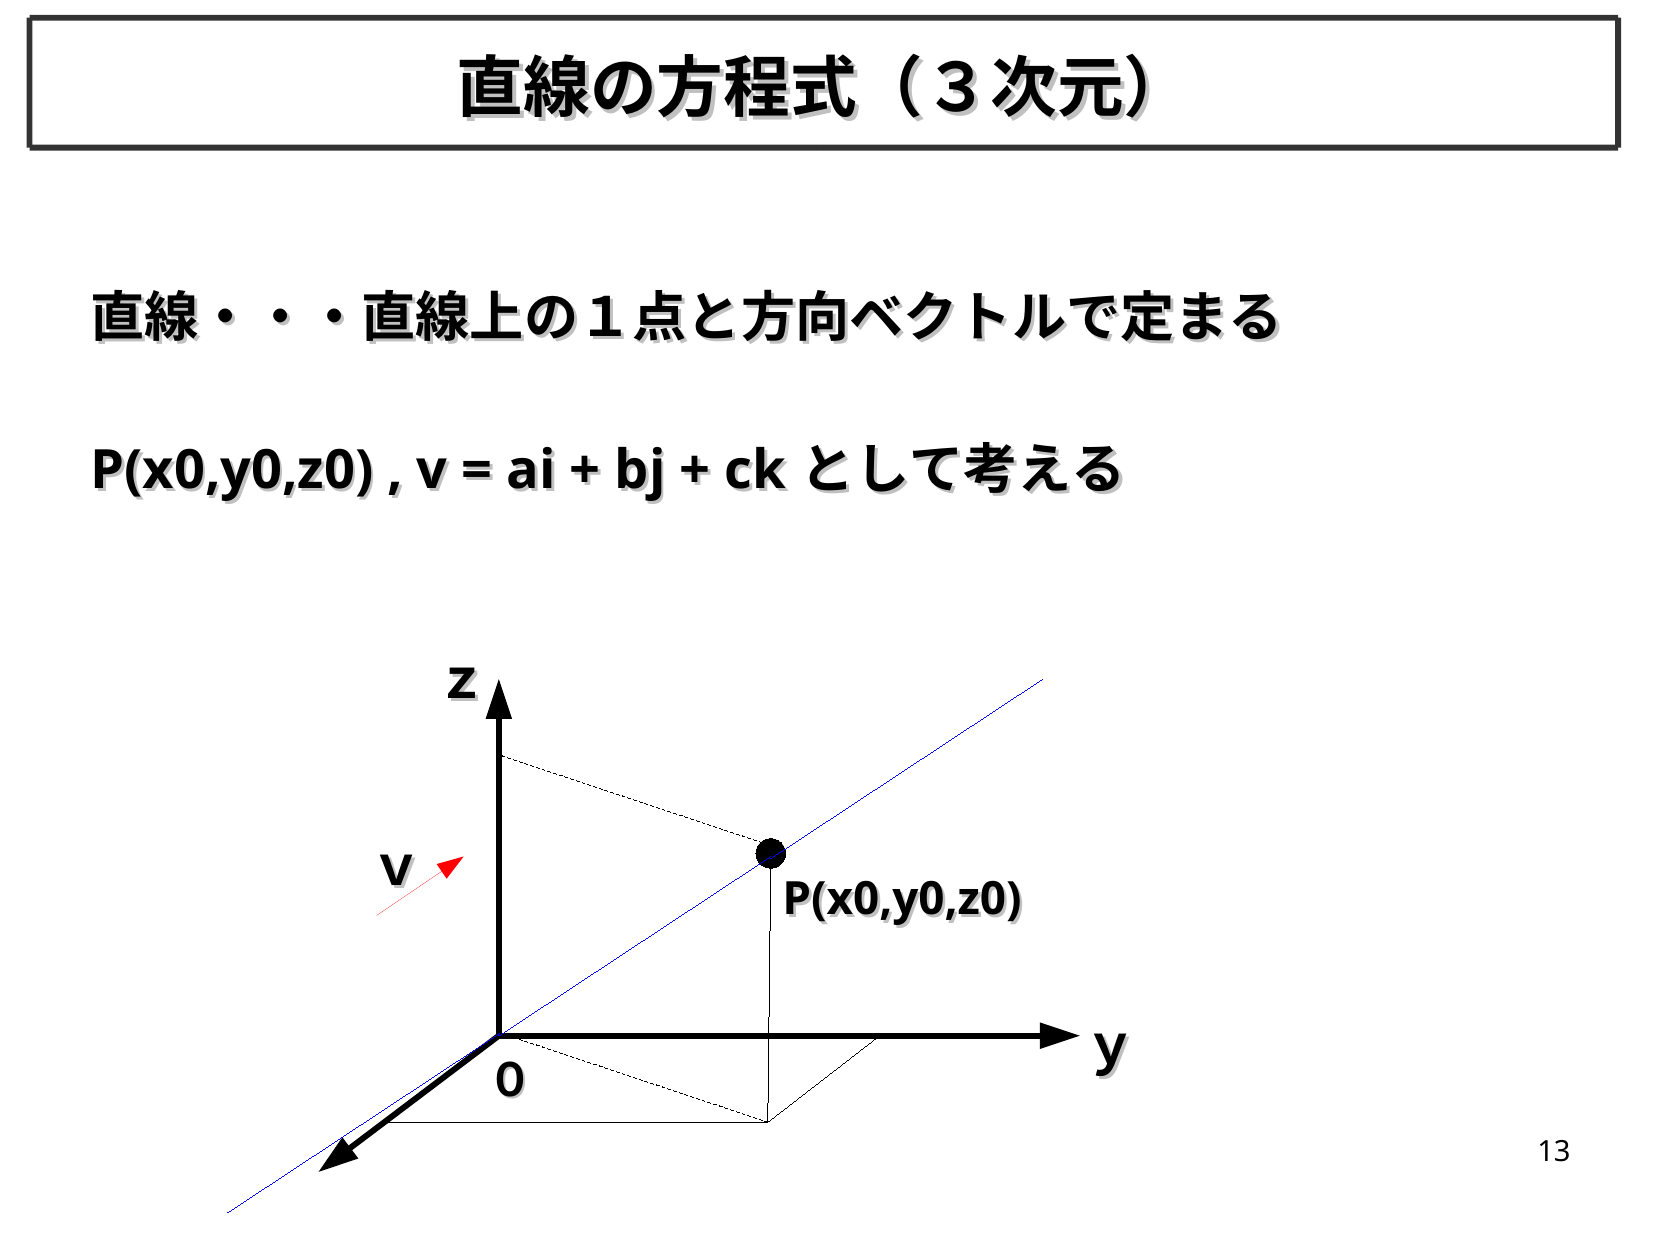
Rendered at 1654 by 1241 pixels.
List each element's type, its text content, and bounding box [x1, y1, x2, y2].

text_box [755, 838, 786, 868]
text_box ０ [472, 1035, 556, 1123]
text_box ｙ [1068, 994, 1164, 1099]
text_box ｖ [354, 814, 449, 920]
text_box 直線・・・直線上の１点と方向ベクトルで定まる P(x0,y0,z0) , v = ai + bj + ck として考える [75, 265, 1283, 460]
text_box 直線の方程式（３次元） [29, 17, 1619, 148]
text_box ｚ [419, 628, 514, 733]
text_box P(x0,y0,z0) [767, 858, 1063, 945]
